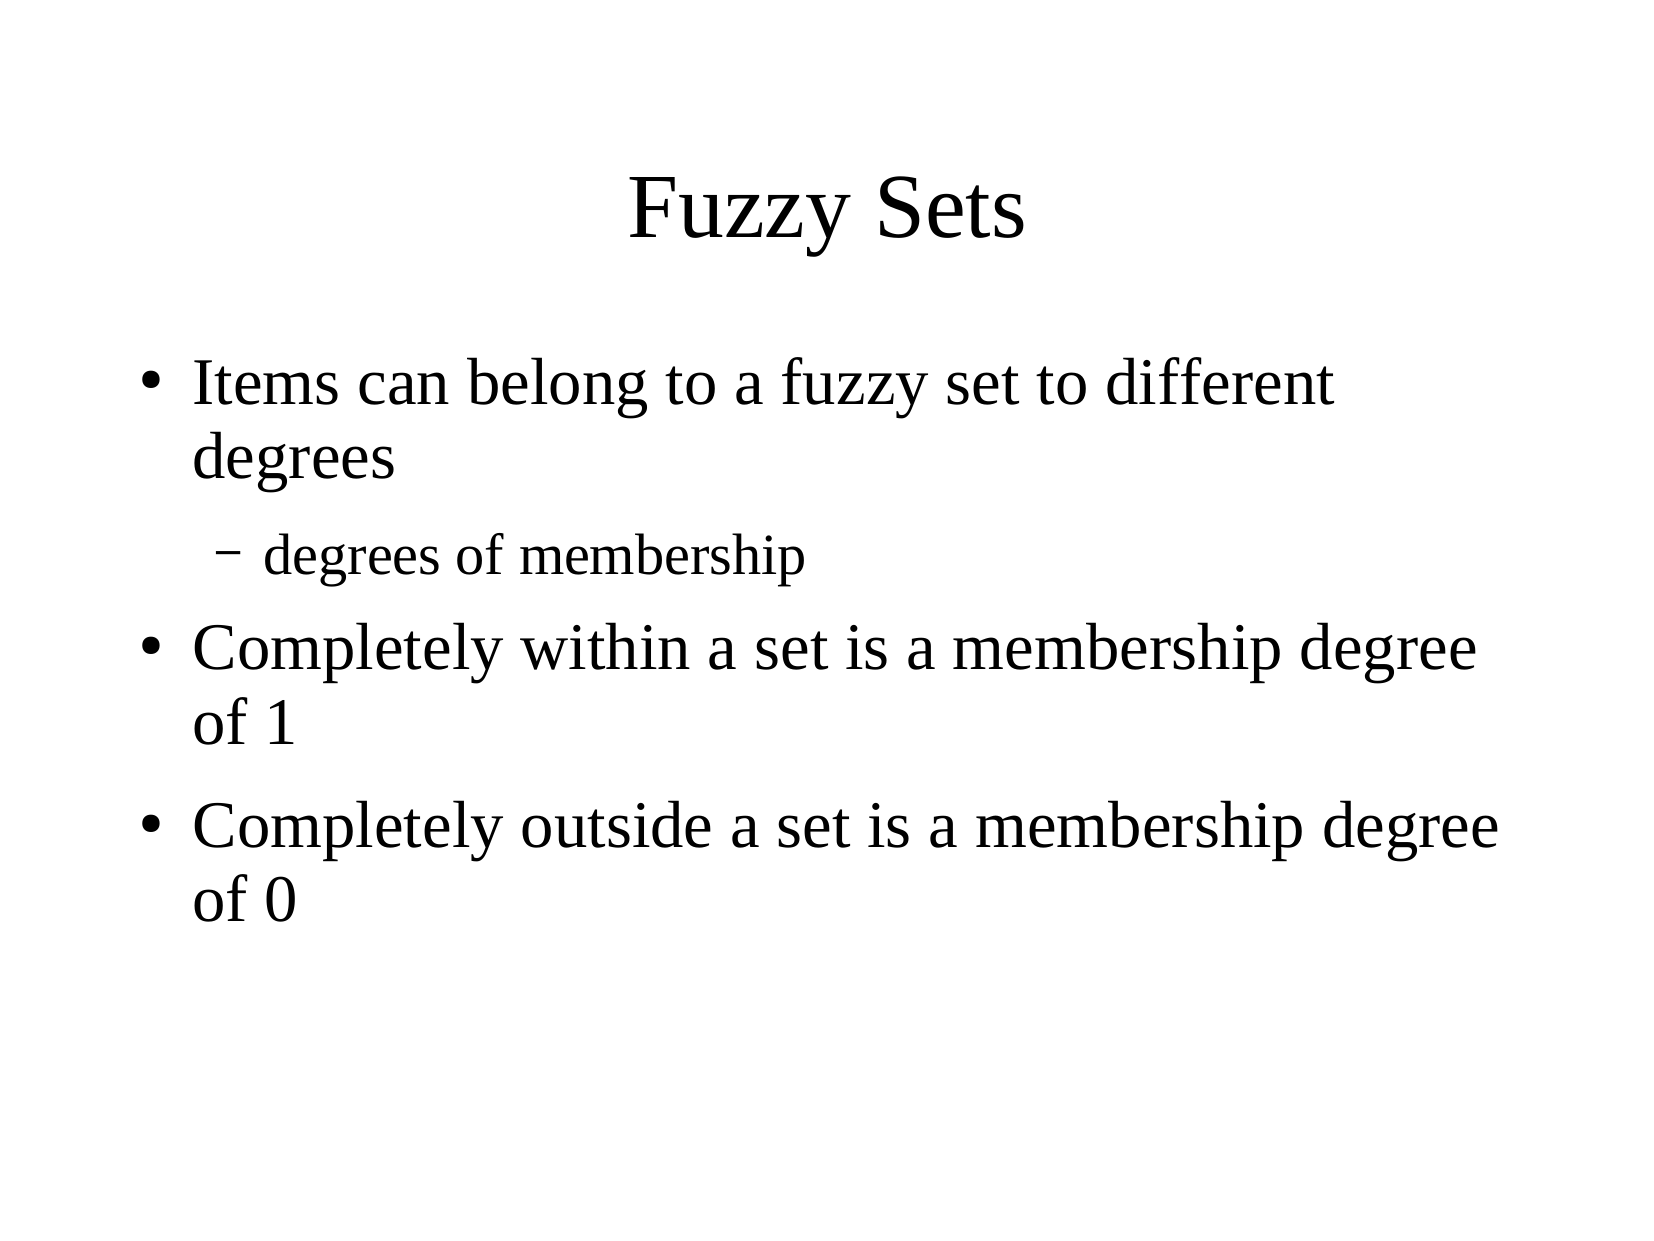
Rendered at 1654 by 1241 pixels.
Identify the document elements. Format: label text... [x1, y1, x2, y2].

list Items can belong to a fuzzy set to different degrees degrees of membership Completely within a set is a membership degree of 1 Completely outside a set is a membership degree of 0 [121, 344, 1534, 1127]
title Fuzzy Sets [121, 102, 1534, 311]
